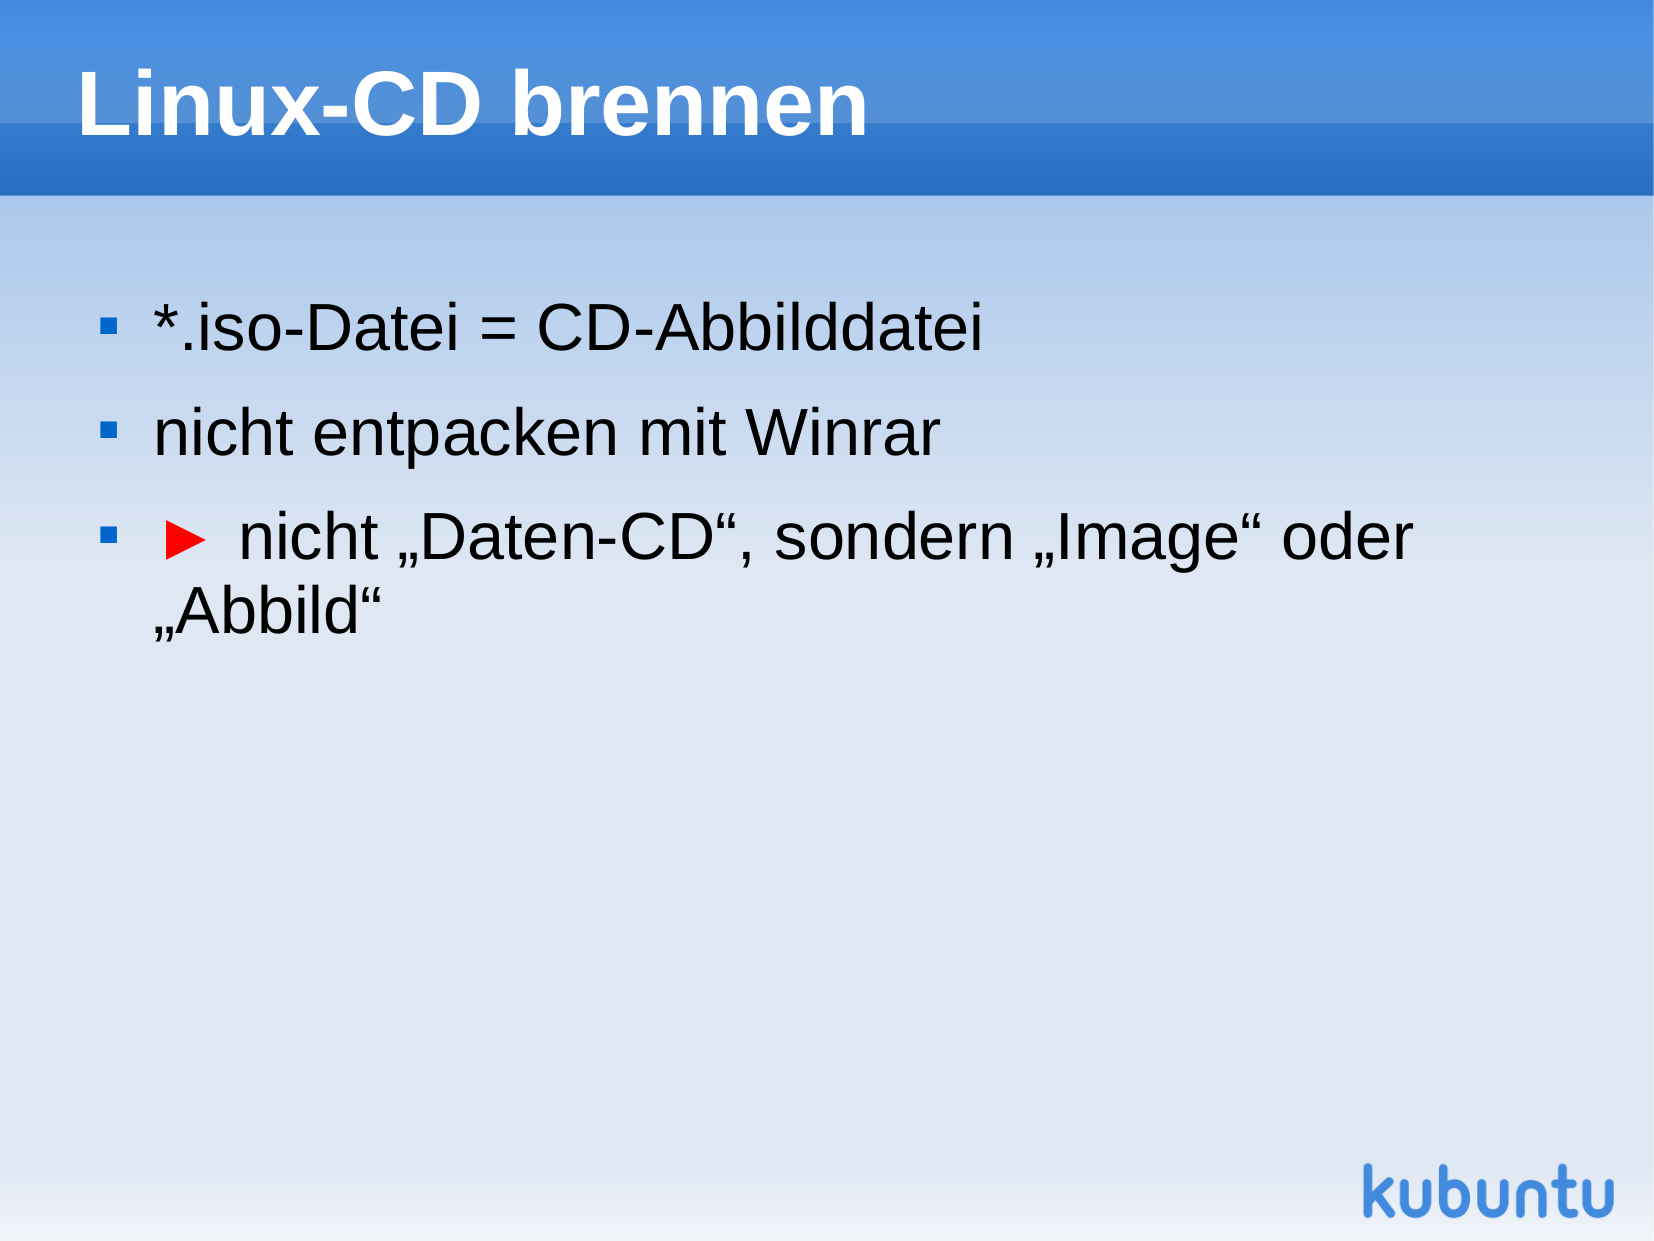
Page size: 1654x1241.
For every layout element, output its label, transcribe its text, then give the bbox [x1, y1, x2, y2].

list *.iso-Datei = CD-Abbilddatei nicht entpacken mit Winrar ► nicht „Daten-CD“, sondern „Image“ oder „Abbild“ [82, 290, 1571, 1109]
picture [0, 0, 1654, 1241]
title Linux-CD brennen [76, 0, 1565, 208]
